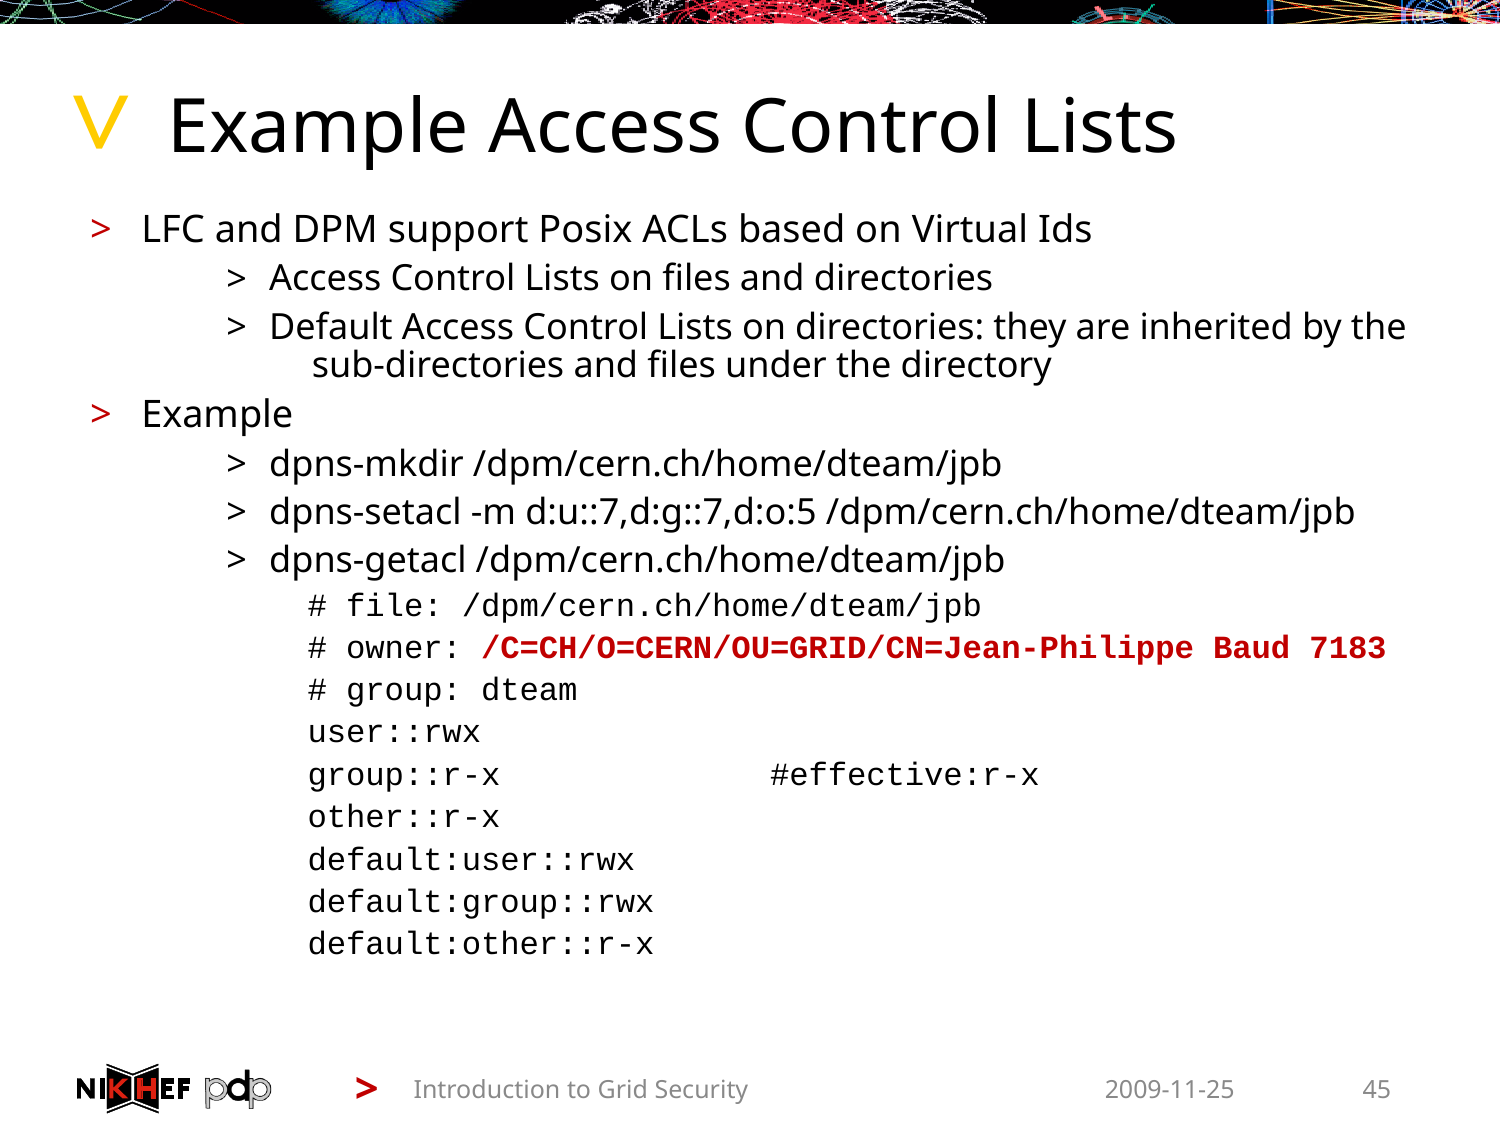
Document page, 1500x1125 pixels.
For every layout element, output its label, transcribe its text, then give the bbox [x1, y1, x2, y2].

list LFC and DPM support Posix ACLs based on Virtual Ids Access Control Lists on files and directories Default Access Control Lists on directories: they are inherited by the sub-directories and files under the directory Example dpns-mkdir /dpm/cern.ch/home/dteam/jpb dpns-setacl -m d:u::7,d:g::7,d:o:5 /dpm/cern.ch/home/dteam/jpb dpns-getacl /dpm/cern.ch/home/dteam/jpb # file: /dpm/cern.ch/home/dteam/jpb # owner: /C=CH/O=CERN/OU=GRID/CN=Jean-Philippe Baud 7183 # group: dteam user::rwx group::r-x #effective:r-x other::r-x default:user::rwx default:group::rwx default:other::r-x [75, 202, 1426, 985]
title Example Access Control Lists [152, 56, 1426, 188]
text_box Introduction to Grid Security [398, 1066, 938, 1103]
text_box 46 [1347, 1066, 1426, 1102]
text_box 2009-11-25 [1089, 1066, 1266, 1103]
